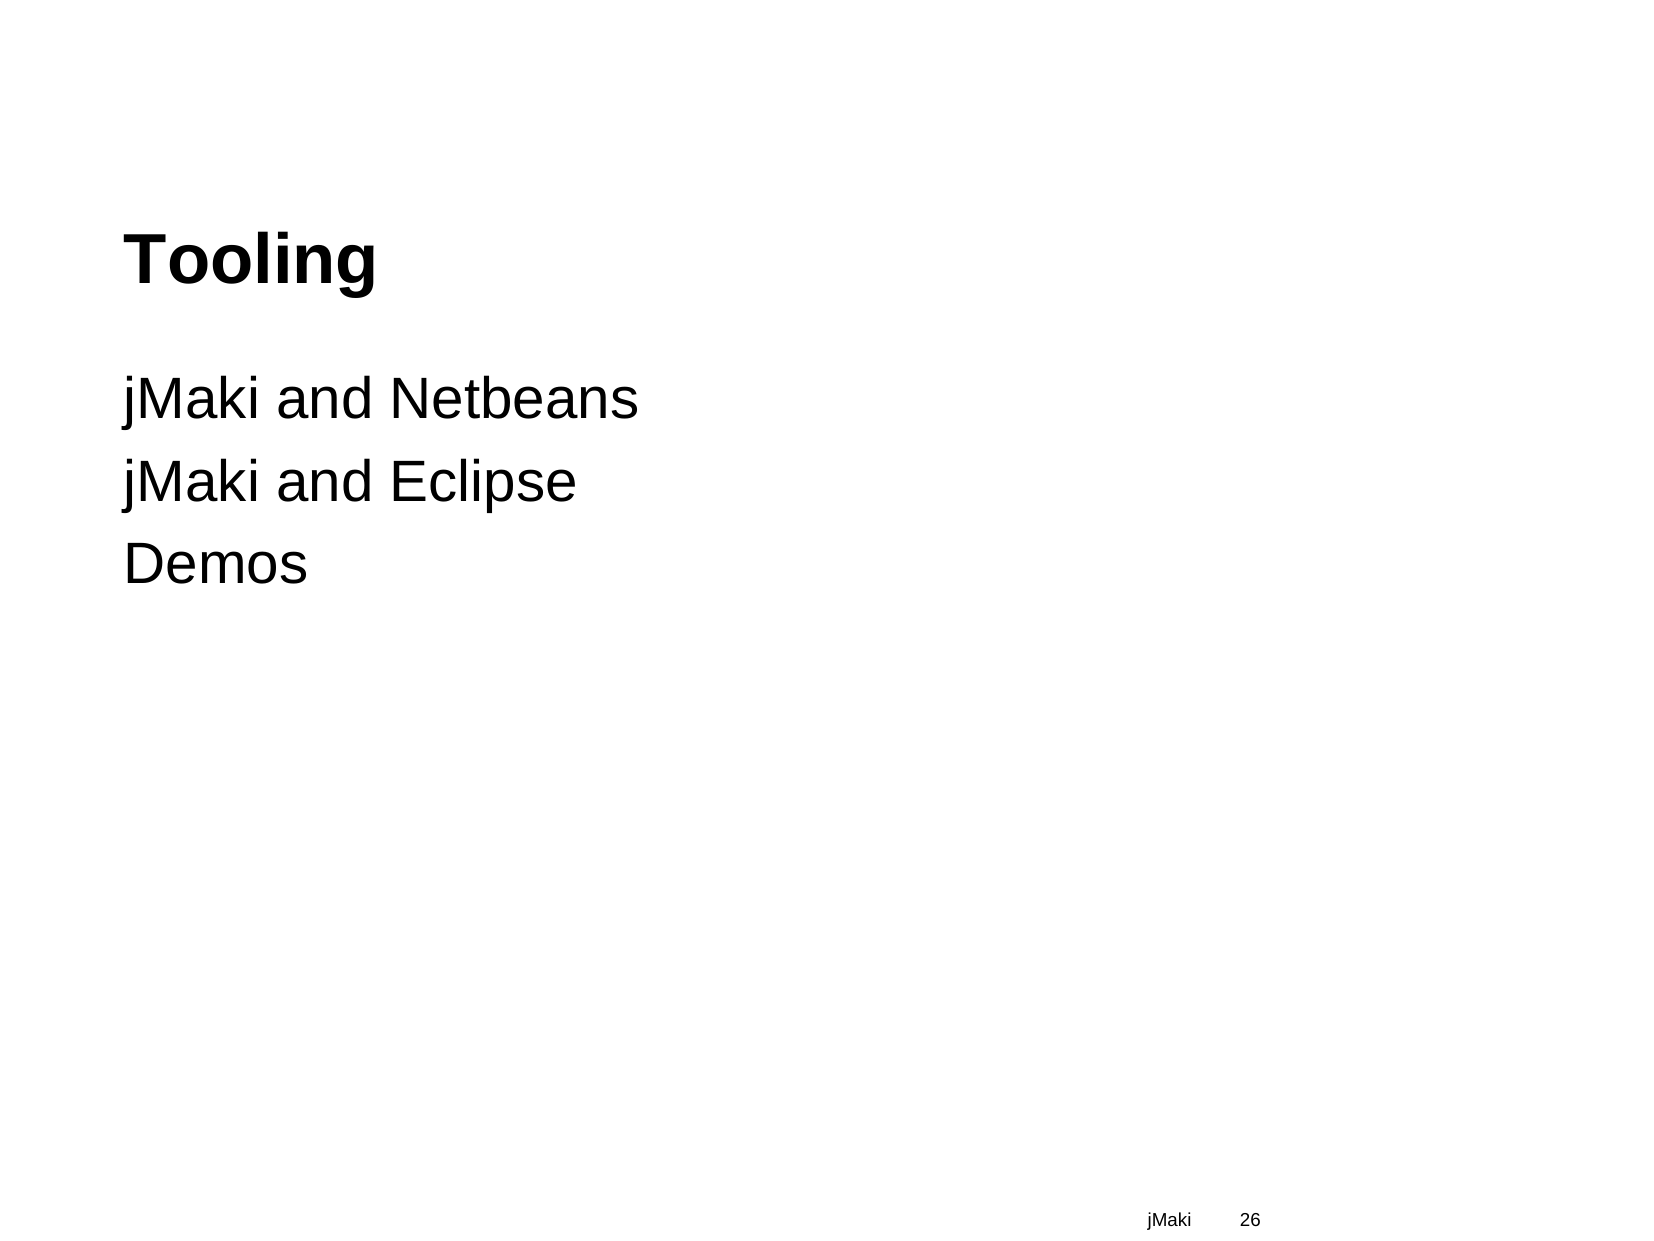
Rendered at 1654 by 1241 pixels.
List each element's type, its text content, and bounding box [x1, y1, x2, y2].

list jMaki and Netbeans jMaki and Eclipse Demos [124, 372, 1613, 1136]
title Tooling [124, 132, 1561, 298]
